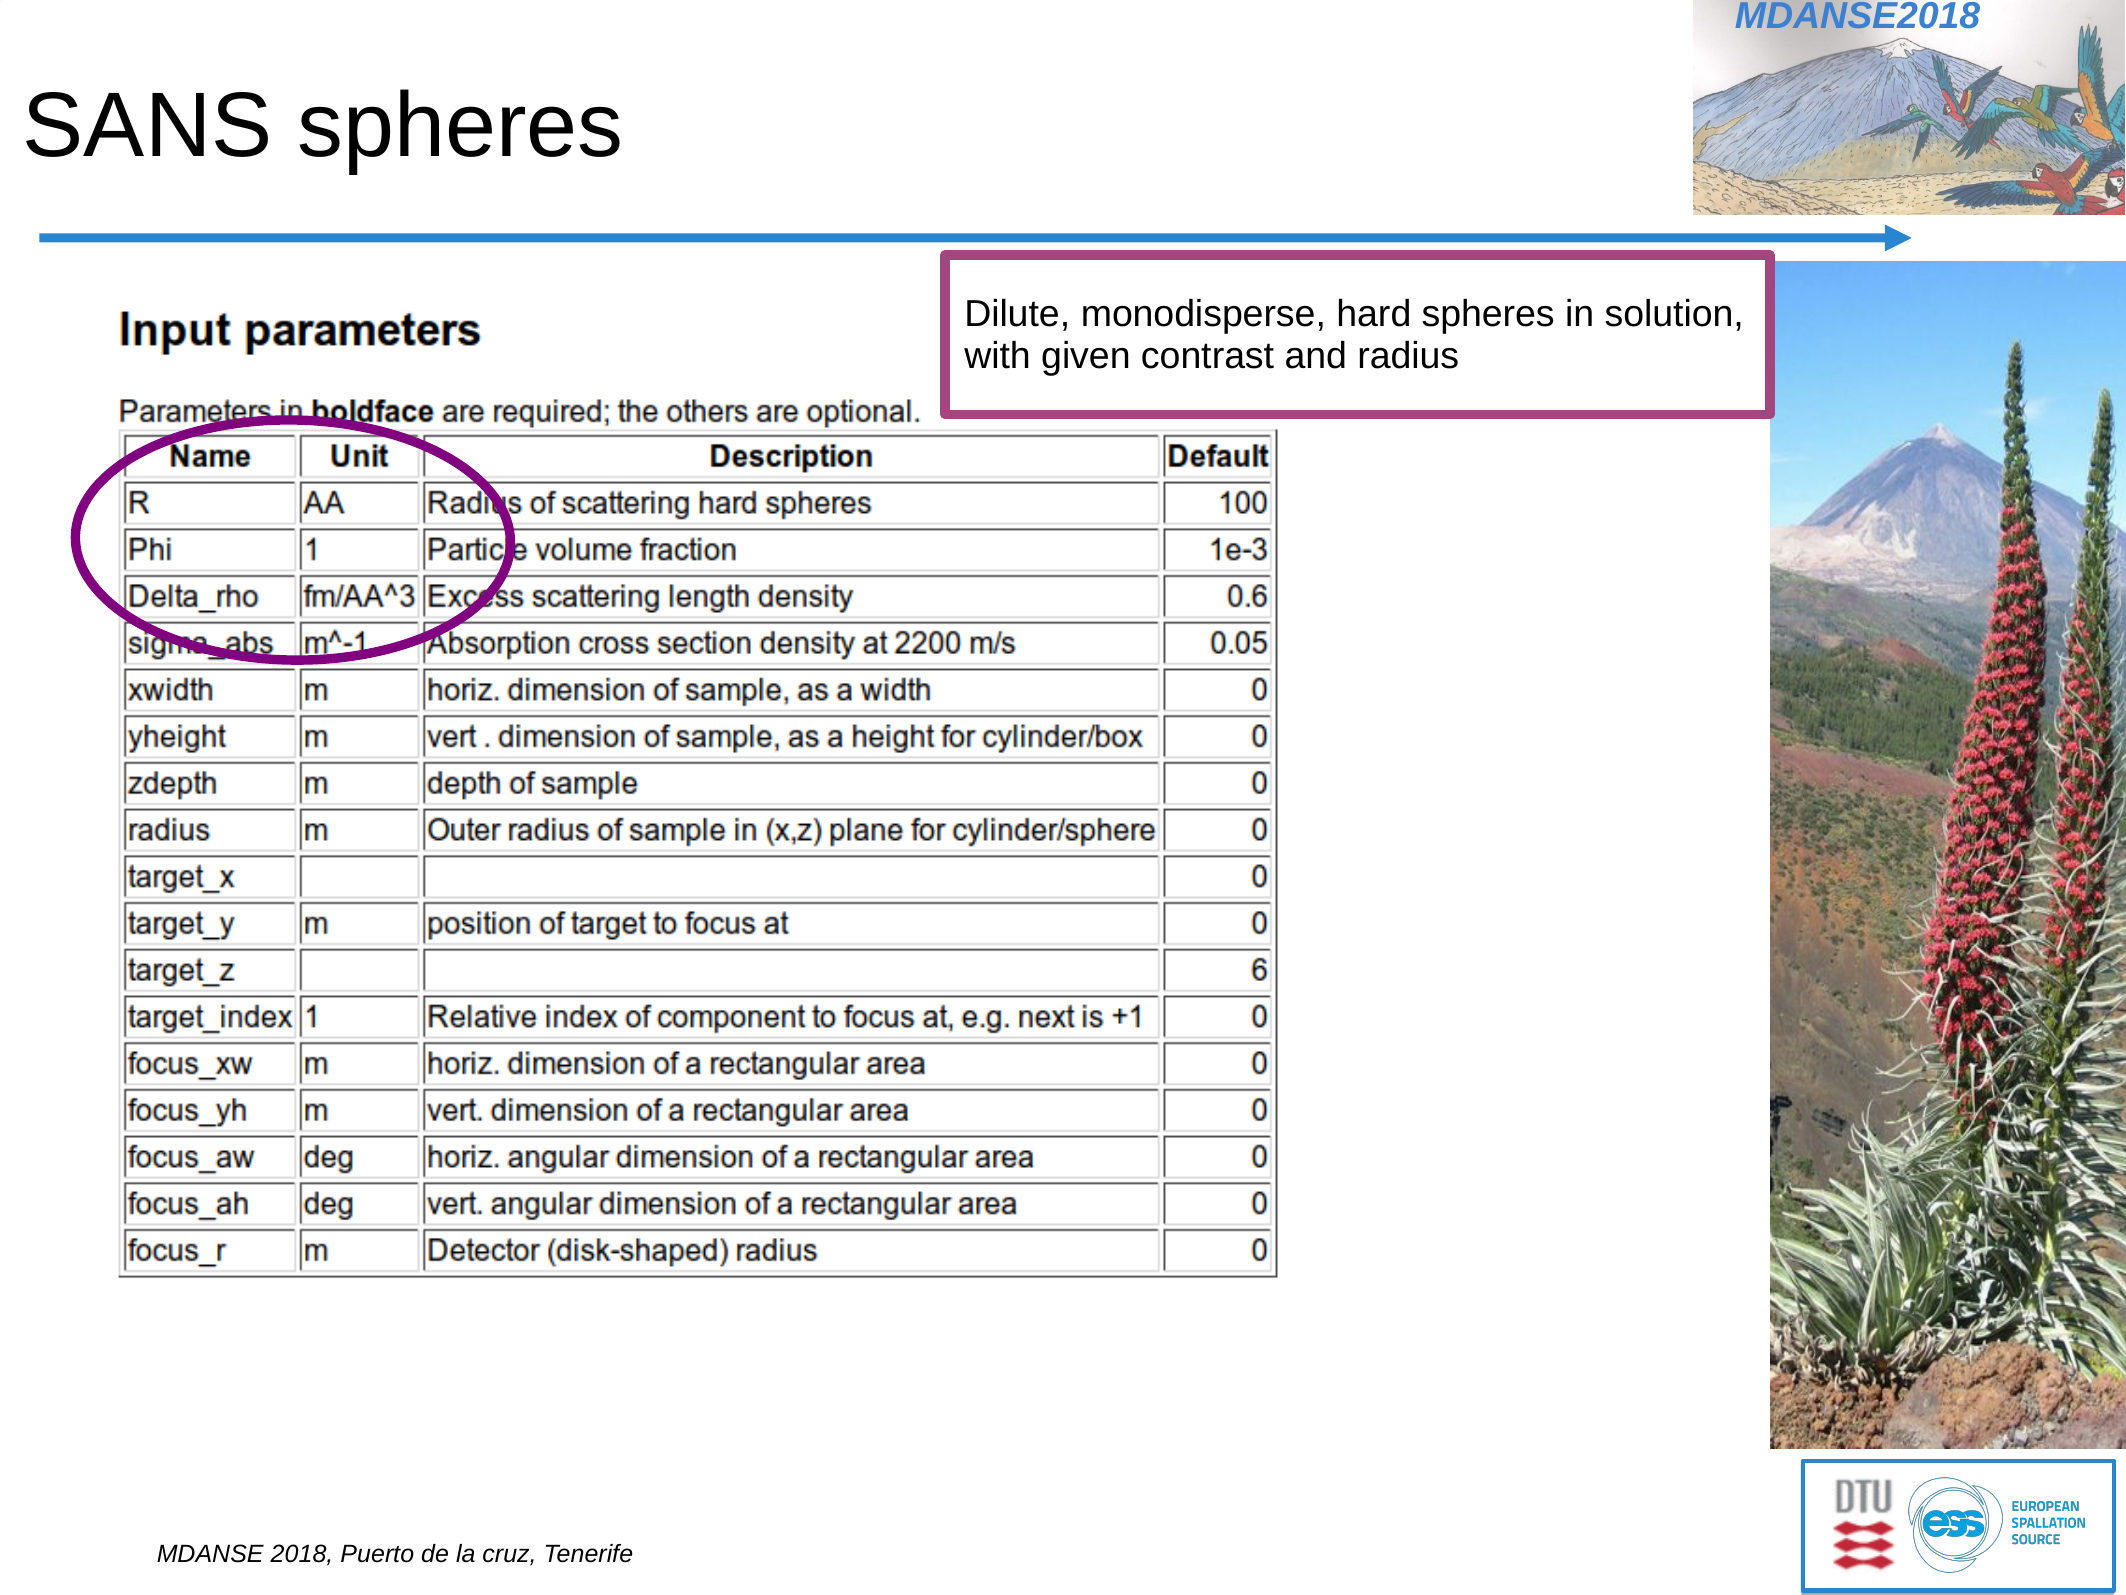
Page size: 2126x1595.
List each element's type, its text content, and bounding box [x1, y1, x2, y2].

text_box Dilute, monodisperse, hard spheres in solution, with given contrast and radius [945, 255, 1771, 415]
picture [1832, 1477, 1897, 1573]
title SANS spheres [22, 40, 1938, 209]
picture [91, 299, 1291, 1293]
picture [1908, 1477, 2085, 1573]
picture [91, 425, 505, 655]
picture [1770, 261, 2126, 1449]
picture [1693, 0, 2125, 215]
